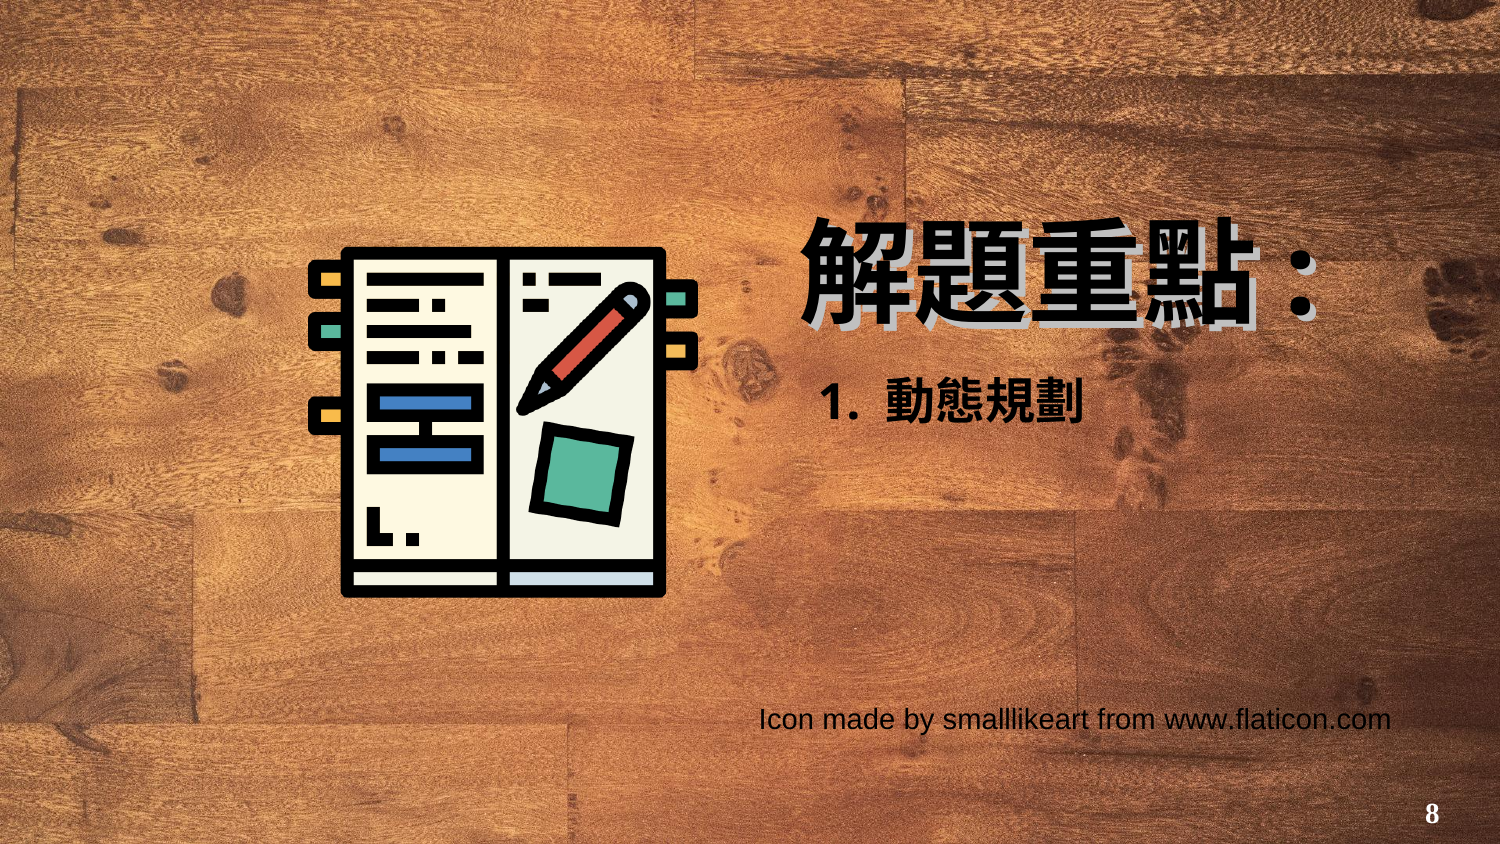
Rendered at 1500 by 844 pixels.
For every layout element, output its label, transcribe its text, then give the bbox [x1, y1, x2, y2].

subtitle 1. 動態規劃 [802, 352, 1334, 656]
title 解題重點: [783, 161, 1315, 353]
picture [308, 227, 698, 617]
text_box Icon made by smalllikeart from www.flaticon.com [744, 693, 1407, 743]
slide_number 5 [1410, 779, 1500, 844]
